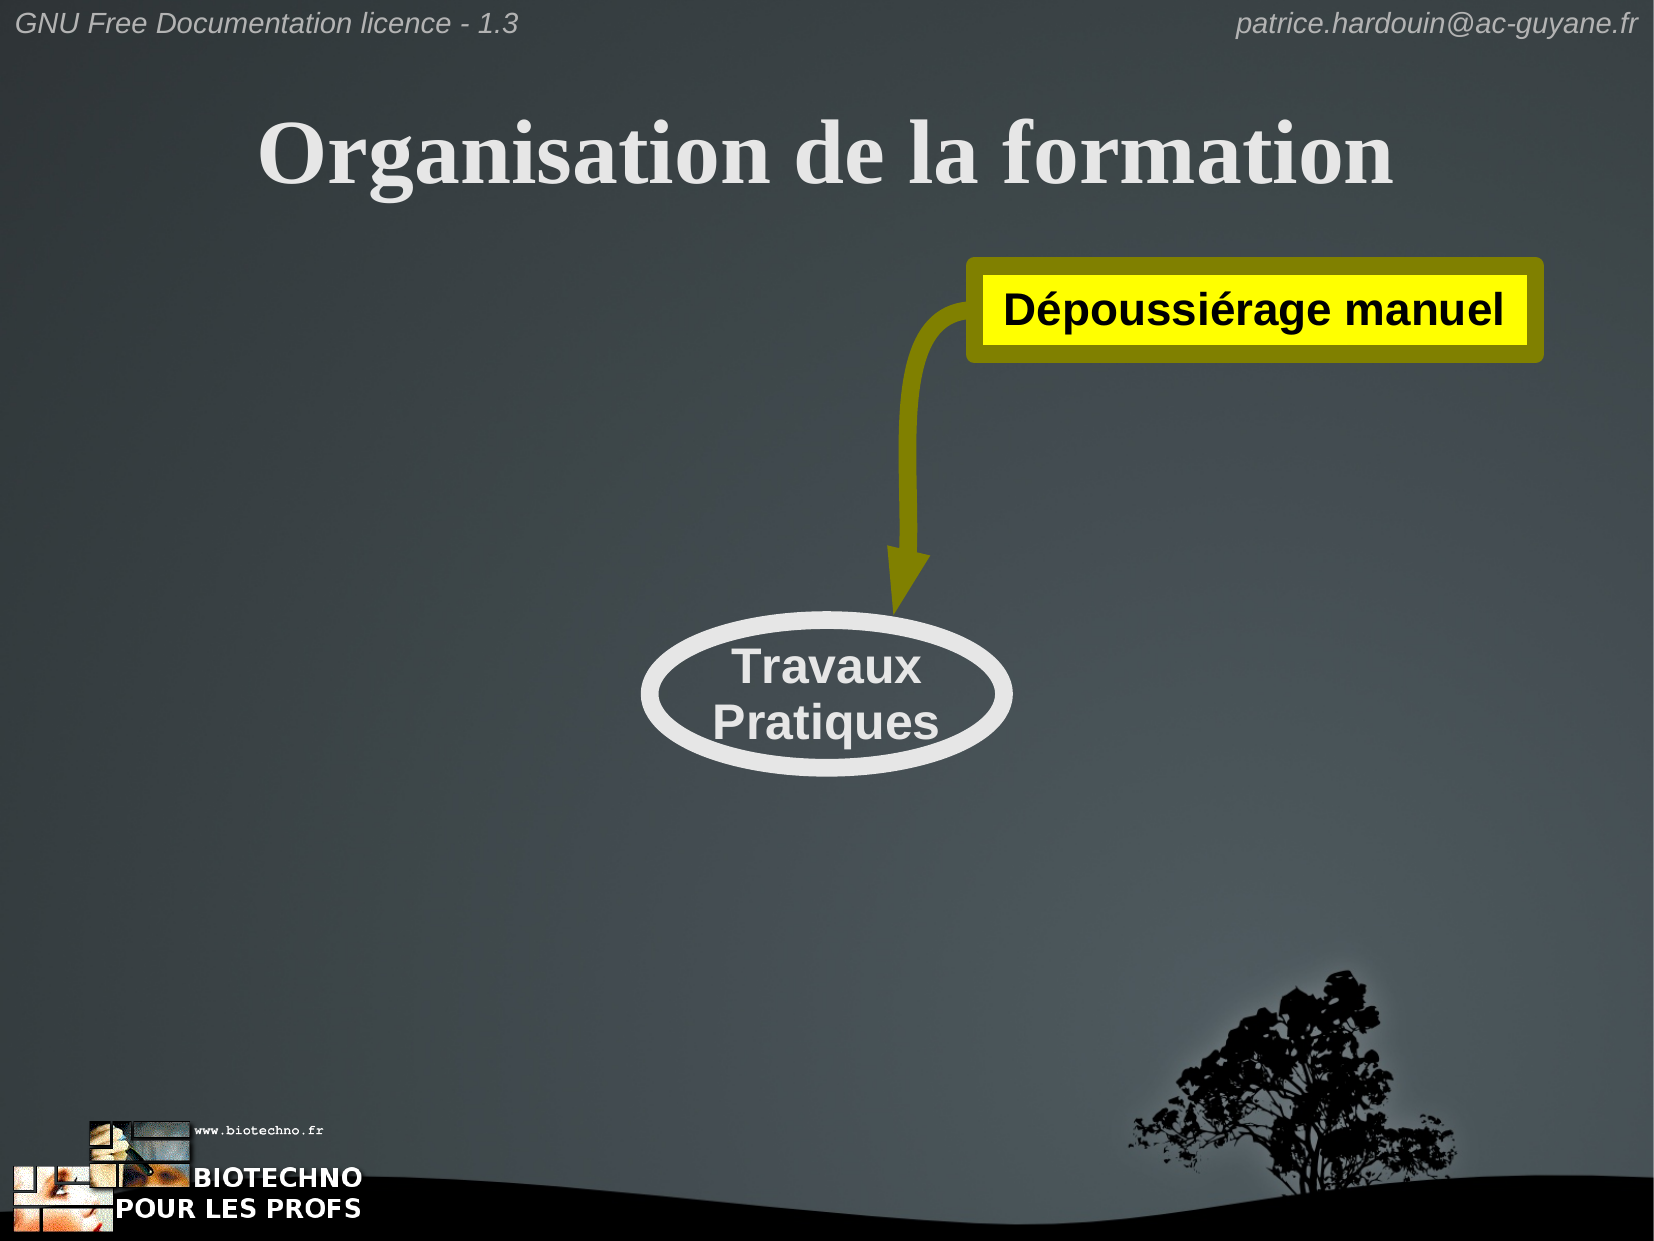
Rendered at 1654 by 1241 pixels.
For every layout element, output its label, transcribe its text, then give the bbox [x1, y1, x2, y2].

text_box Travaux Pratiques [649, 620, 1004, 768]
text_box Dépoussiérage manuel [974, 265, 1536, 355]
title Organisation de la formation [82, 49, 1571, 257]
picture [0, 0, 1654, 1241]
